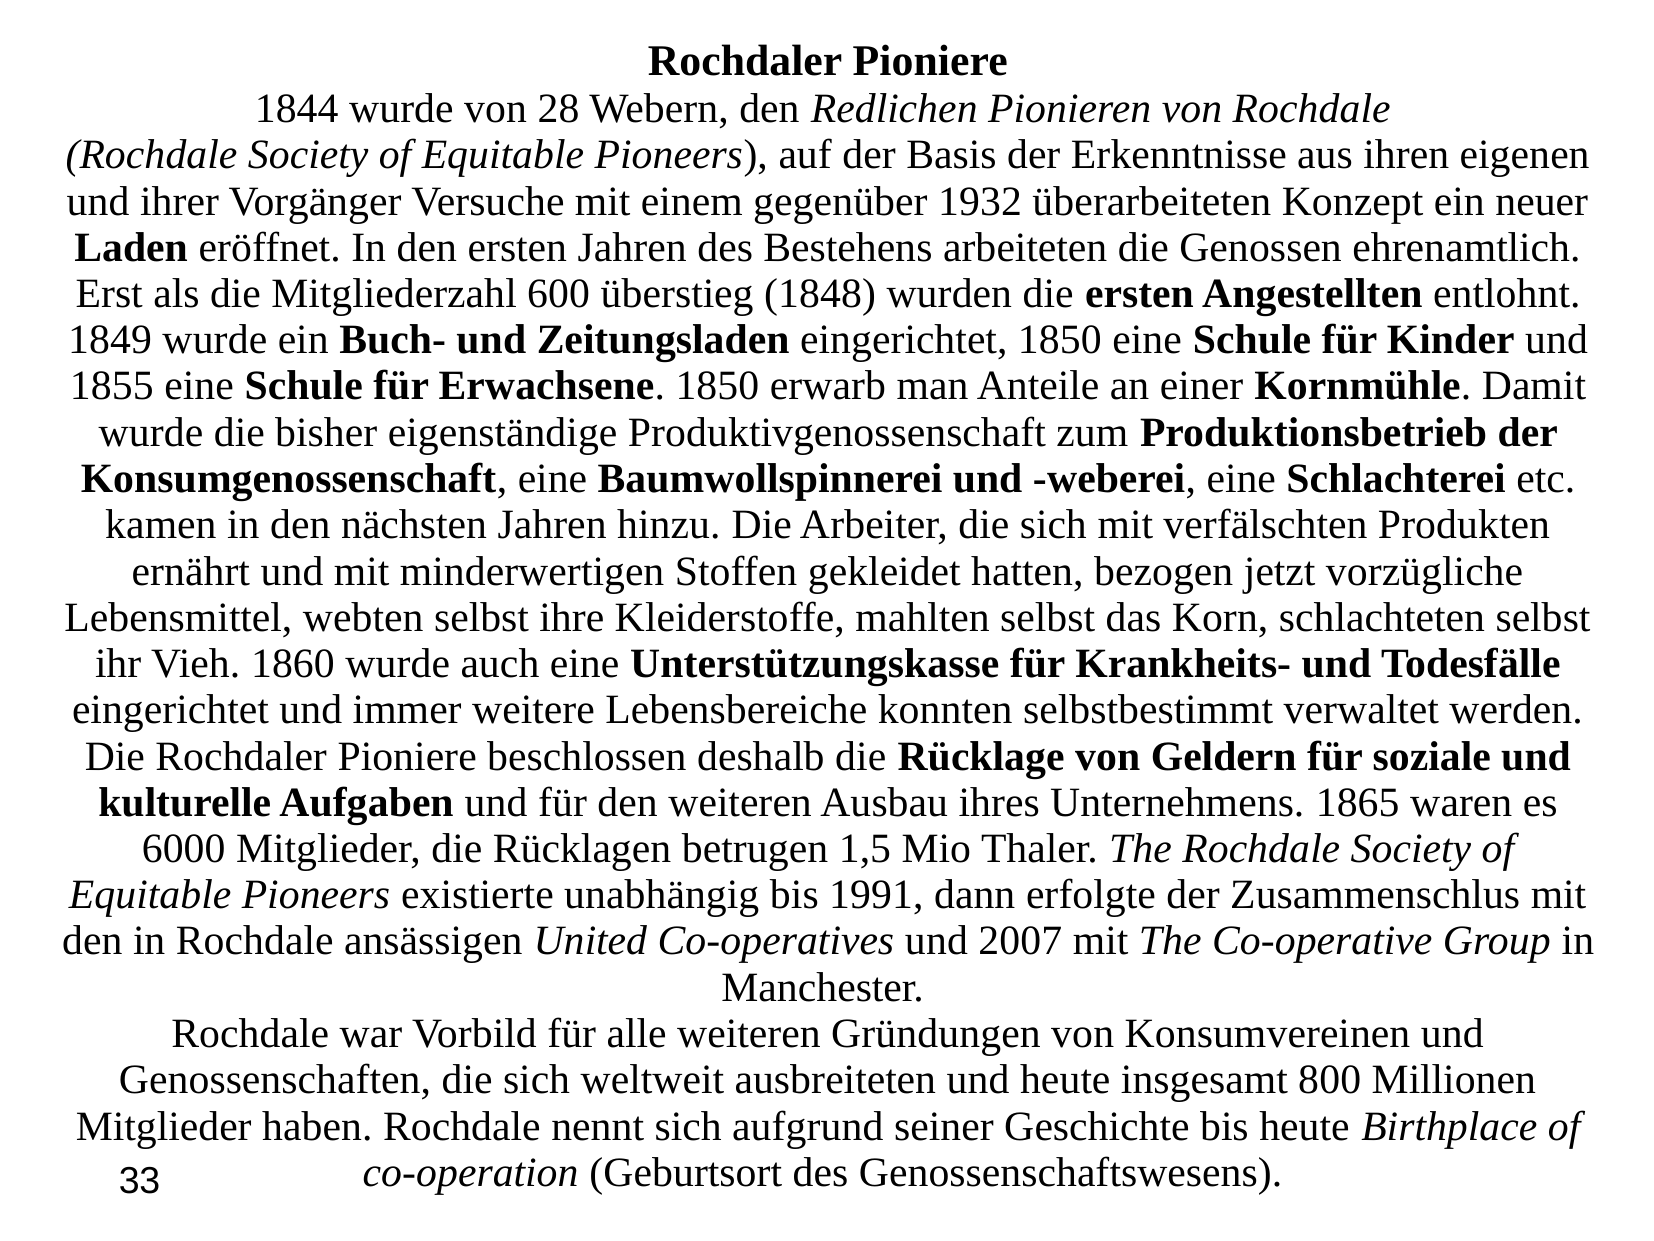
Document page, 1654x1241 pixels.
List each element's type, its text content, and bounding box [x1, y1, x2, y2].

text_box Rochdaler Pioniere 1844 wurde von 28 Webern, den Redlichen Pionieren von Rochdale (Rochdale Society of Equitable Pioneers), auf der Basis der Erkenntnisse aus ihren eigenen und ihrer Vorgänger Versuche mit einem gegenüber 1932 überarbeiteten Konzept ein neuer Laden eröffnet. In den ersten Jahren des Bestehens arbeiteten die Genossen ehrenamtlich. Erst als die Mitgliederzahl 600 überstieg (1848) wurden die ersten Angestellten entlohnt. 1849 wurde ein Buch- und Zeitungsladen eingerichtet, 1850 eine Schule für Kinder und 1855 eine Schule für Erwachsene. 1850 erwarb man Anteile an einer Kornmühle. Damit wurde die bisher eigenständige Produktivgenossenschaft zum Produktionsbetrieb der Konsumgenossenschaft, eine Baumwollspinnerei und -weberei, eine Schlachterei etc. kamen in den nächsten Jahren hinzu. Die Arbeiter, die sich mit verfälschten Produkten ernährt und mit minderwertigen Stoffen gekleidet hatten, bezogen jetzt vorzügliche Lebensmittel, webten selbst ihre Kleiderstoffe, mahlten selbst das Korn, schlachteten selbst ihr Vieh. 1860 wurde auch eine Unterstützungskasse für Krankheits- und Todesfälle eingerichtet und immer weitere Lebensbereiche konnten selbstbestimmt verwaltet werden. Die Rochdaler Pioniere beschlossen deshalb die Rücklage von Geldern für soziale und kulturelle Aufgaben und für den weiteren Ausbau ihres Unternehmens. 1865 waren es 6000 Mitglieder, die Rücklagen betrugen 1,5 Mio Thaler. The Rochdale Society of Equitable Pioneers existierte unabhängig bis 1991, dann erfolgte der Zusammenschlus mit den in Rochdale ansässigen United Co-operatives und 2007 mit The Co-operative Group in Manchester. Rochdale war Vorbild für alle weiteren Gründungen von Konsumvereinen und Genossenschaften, die sich weltweit ausbreiteten und heute insgesamt 800 Millionen Mitglieder haben. Rochdale nennt sich aufgrund seiner Geschichte bis heute Birthplace of co-operation (Geburtsort des Genossenschaftswesens). [47, 29, 1613, 1203]
text_box <Nummer> [104, 1152, 322, 1223]
